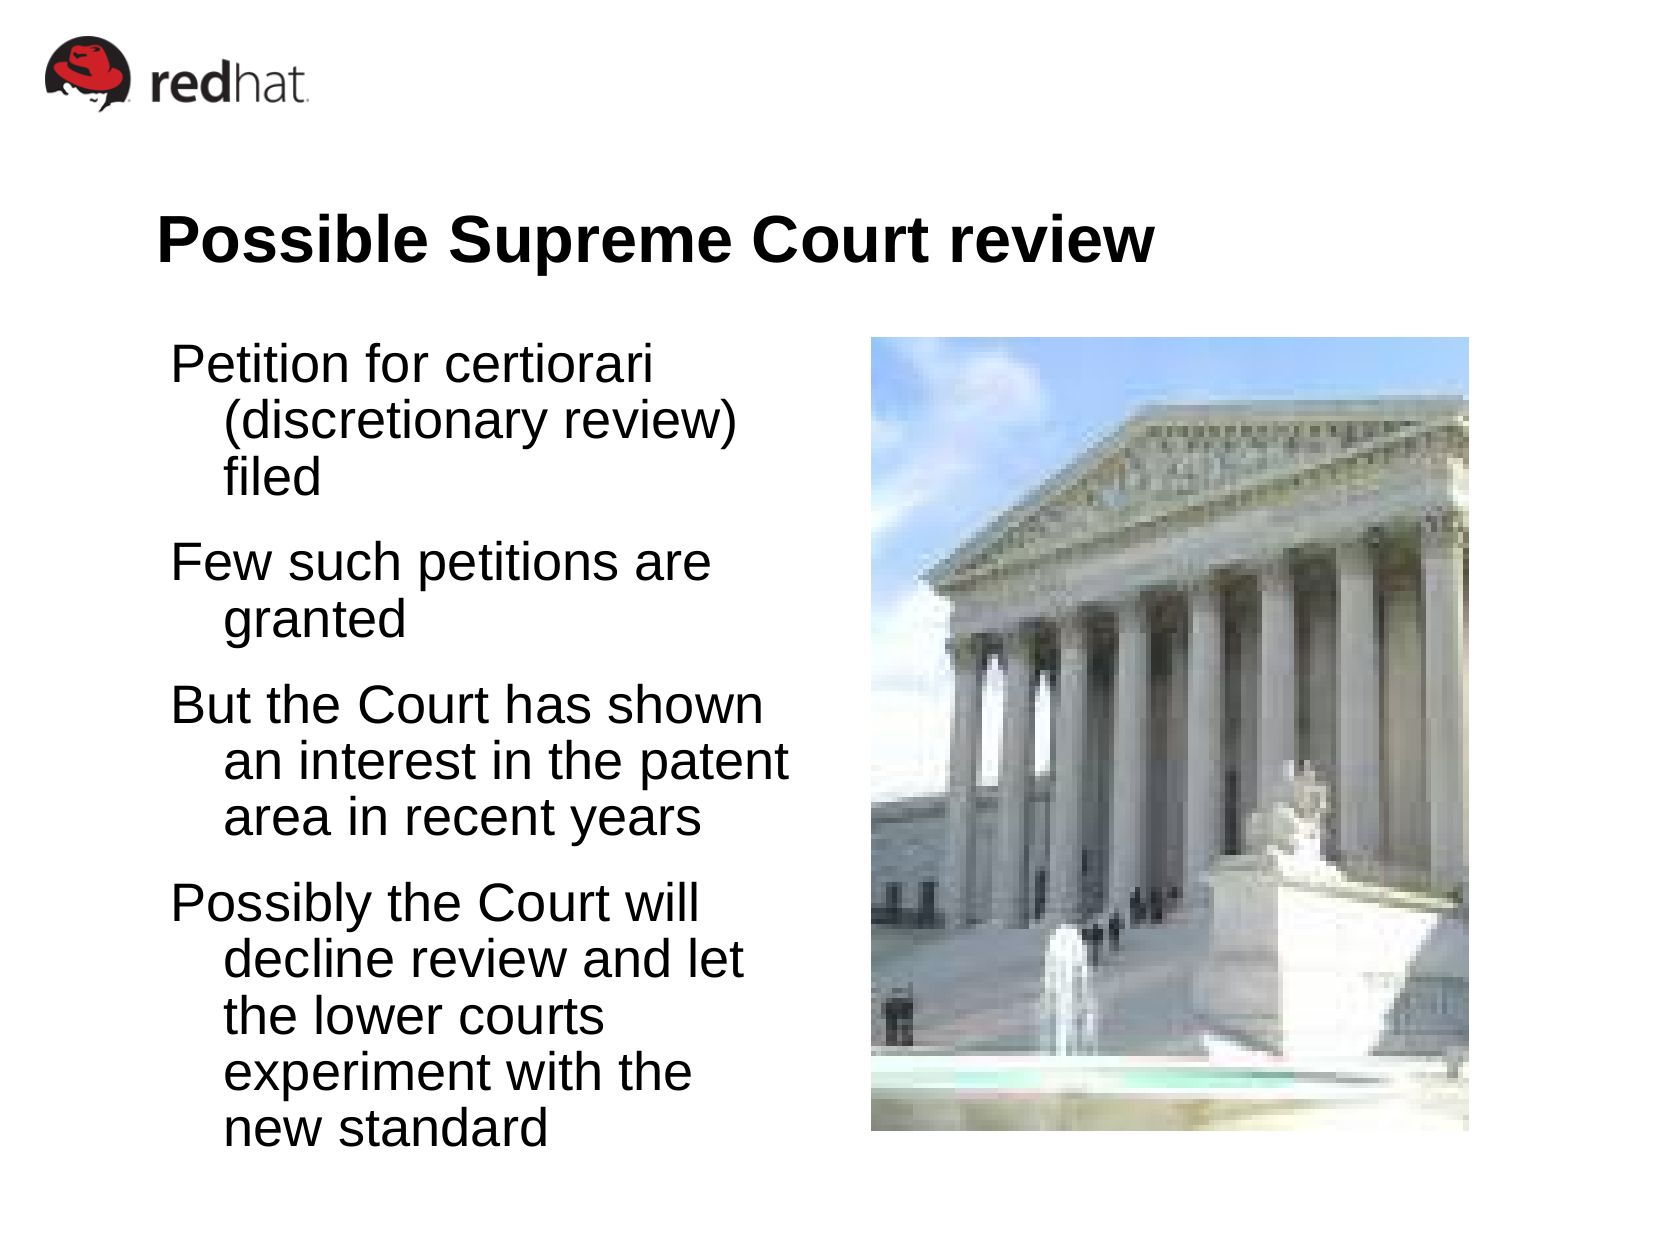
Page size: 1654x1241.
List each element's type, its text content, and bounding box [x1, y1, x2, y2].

list Petition for certiorari (discretionary review) filed Few such petitions are granted But the Court has shown an interest in the patent area in recent years Possibly the Court will decline review and let the lower courts experiment with the new standard [152, 337, 809, 1219]
picture [45, 36, 309, 122]
picture [871, 337, 1469, 1131]
title Possible Supreme Court review [156, 196, 1502, 288]
